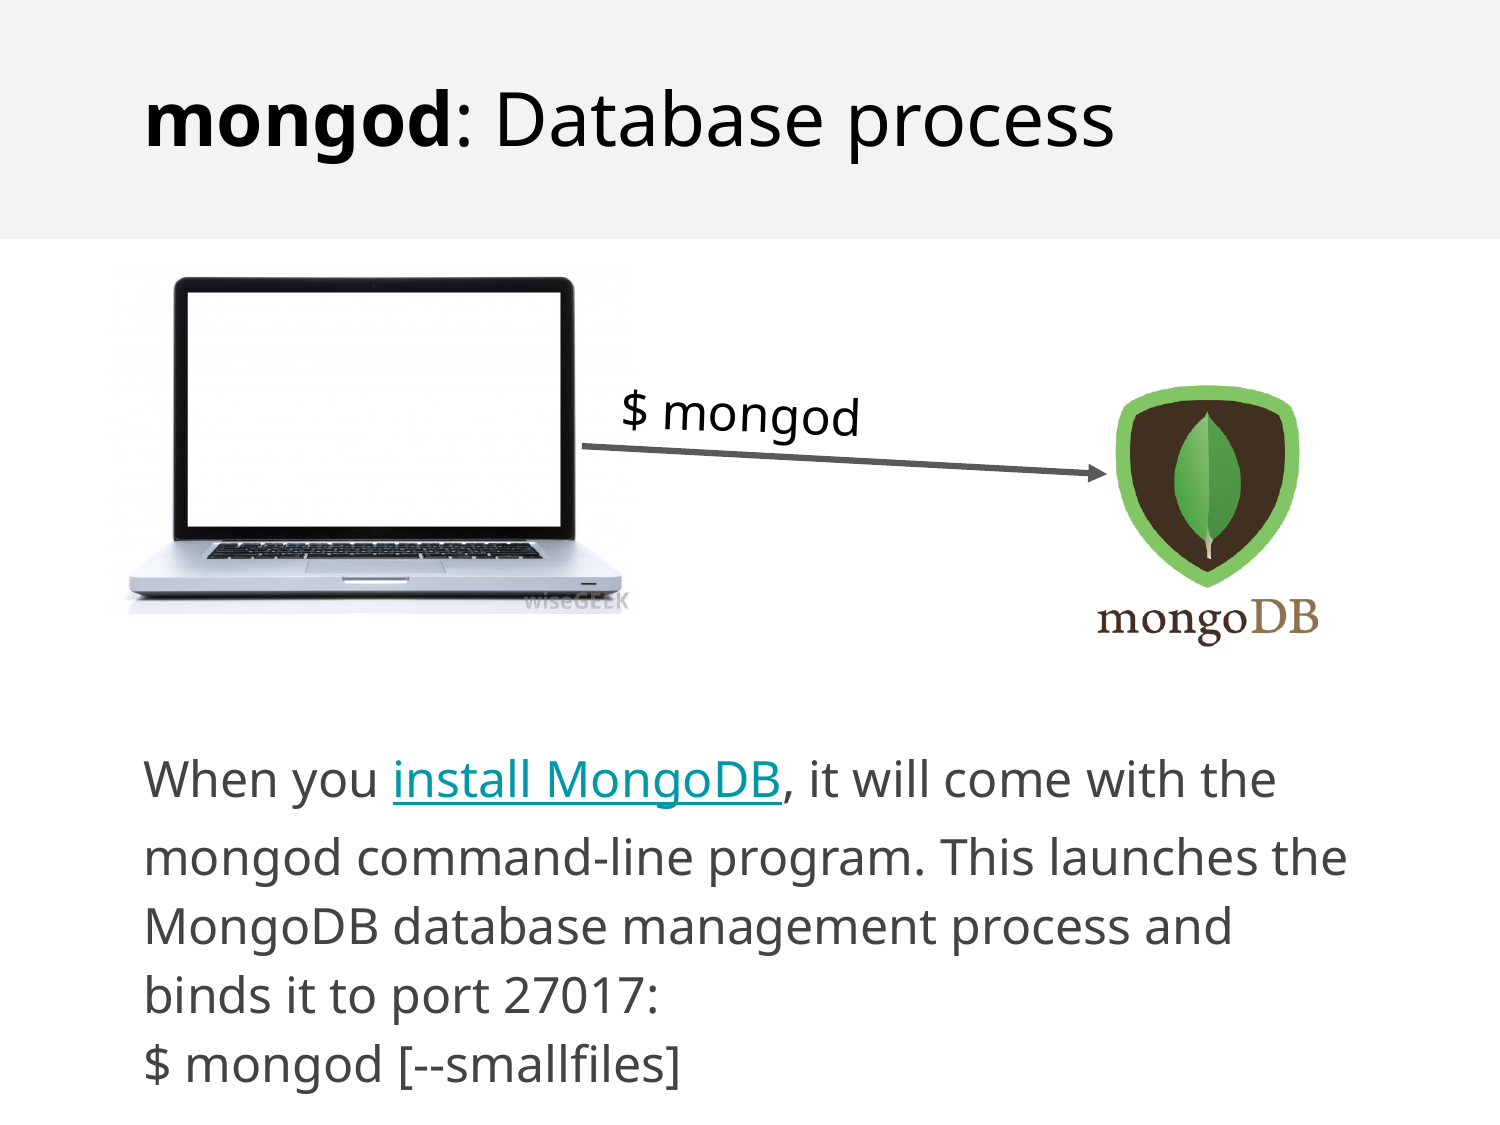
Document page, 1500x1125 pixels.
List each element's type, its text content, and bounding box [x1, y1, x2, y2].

picture [1063, 347, 1352, 686]
text_box $ mongod [603, 362, 1042, 478]
picture [108, 269, 634, 614]
list When you install MongoDB, it will come with the mongod command-line program. This launches the MongoDB database management process and binds it to port 27017: $ mongod [--smallfiles] [128, 722, 1372, 1026]
title mongod: Database process [128, 56, 1372, 183]
